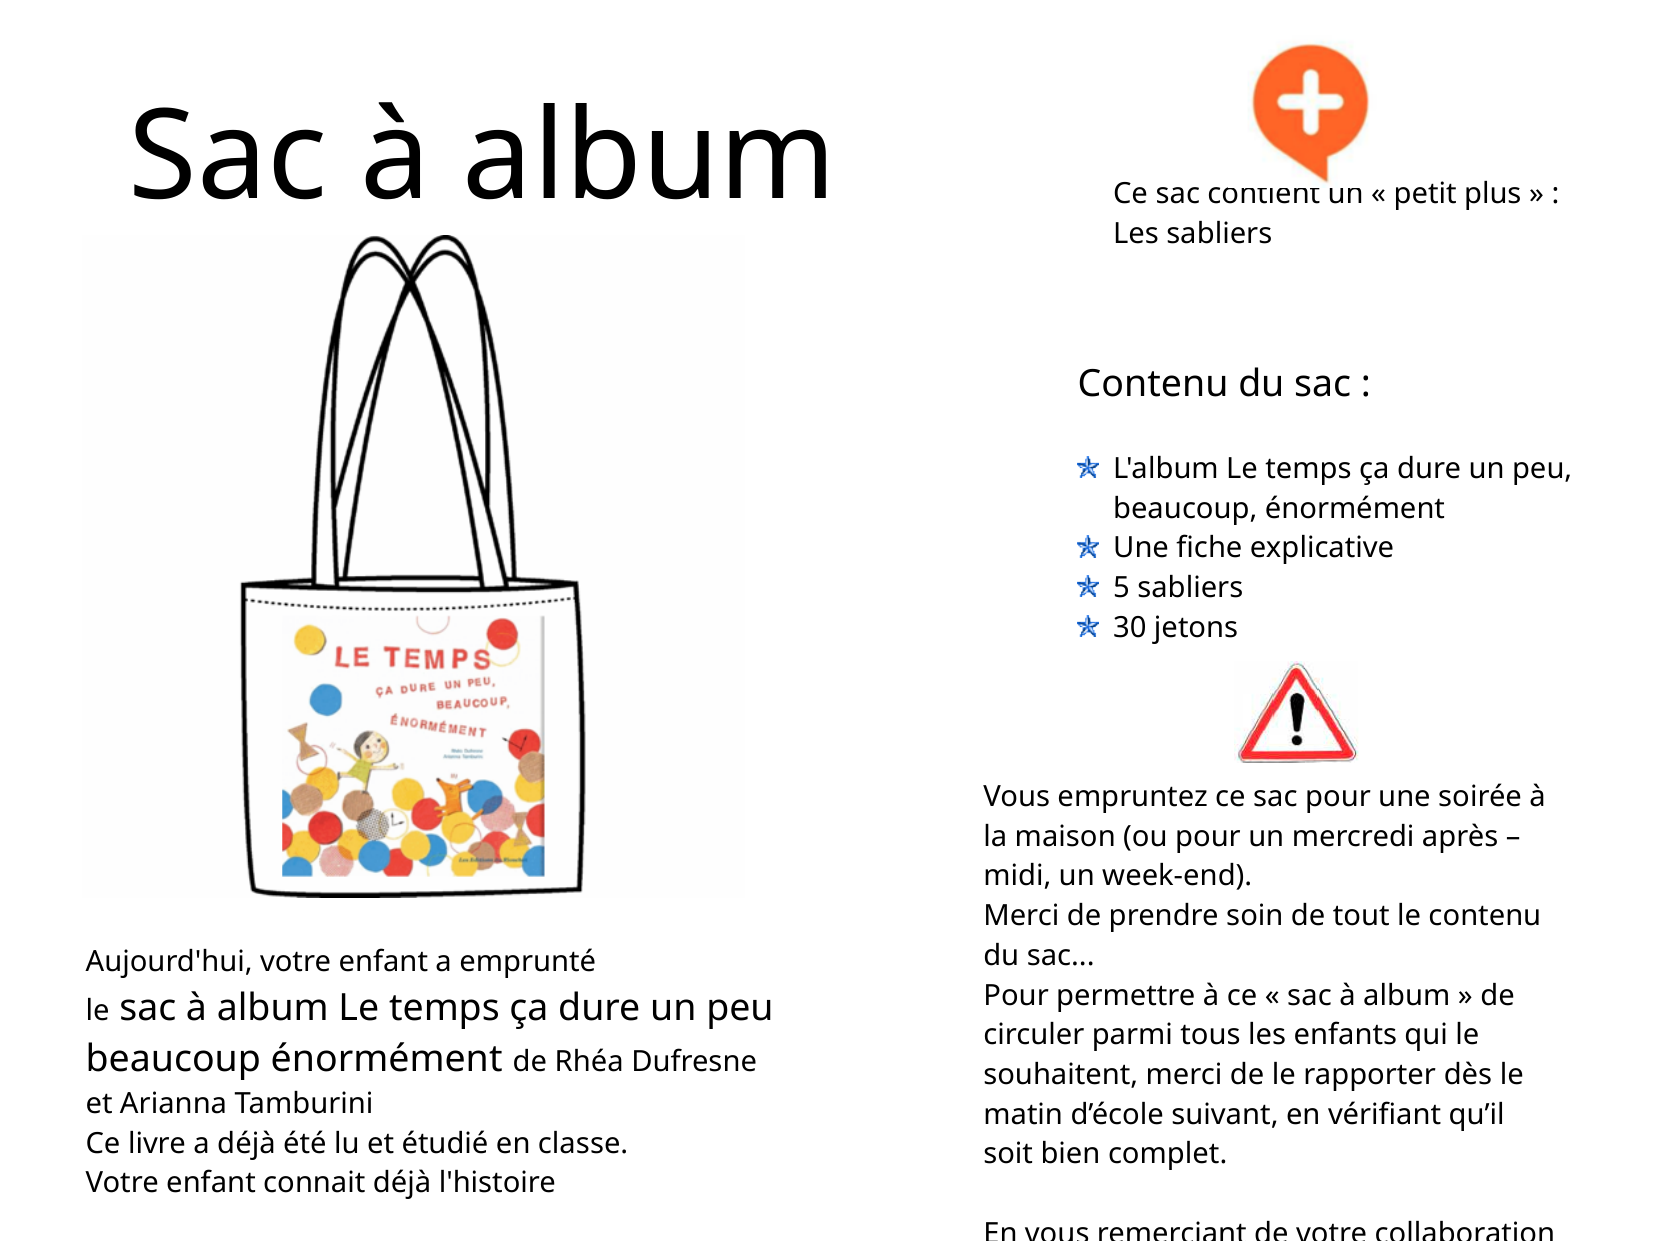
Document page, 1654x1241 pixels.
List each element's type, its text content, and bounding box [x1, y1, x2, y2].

picture [1228, 649, 1364, 772]
picture [1228, 35, 1383, 189]
text_box Vous empruntez ce sac pour une soirée à la maison (ou pour un mercredi après – midi, un week-end). Merci de prendre soin de tout le contenu du sac... Pour permettre à ce « sac à album » de circuler parmi tous les enfants qui le souhaitent, merci de le rapporter dès le matin d’école suivant, en vérifiant qu’il soit bien complet. En vous remerciant de votre collaboration [968, 767, 1571, 1143]
picture [82, 235, 745, 898]
text_box Aujourd'hui, votre enfant a emprunté le sac à album Le temps ça dure un peu beaucoup énormément de Rhéa Dufresne et Arianna Tamburini Ce livre a déjà été lu et étudié en classe. Votre enfant connait déjà l'histoire [70, 933, 804, 1228]
text_box Ce sac contient un « petit plus » : Les sabliers [1098, 165, 1583, 349]
text_box Sac à album [106, 35, 898, 379]
text_box Contenu du sac : L'album Le temps ça dure un peu, beaucoup, énormément Une fiche explicative 5 sabliers 30 jetons [1062, 349, 1595, 855]
